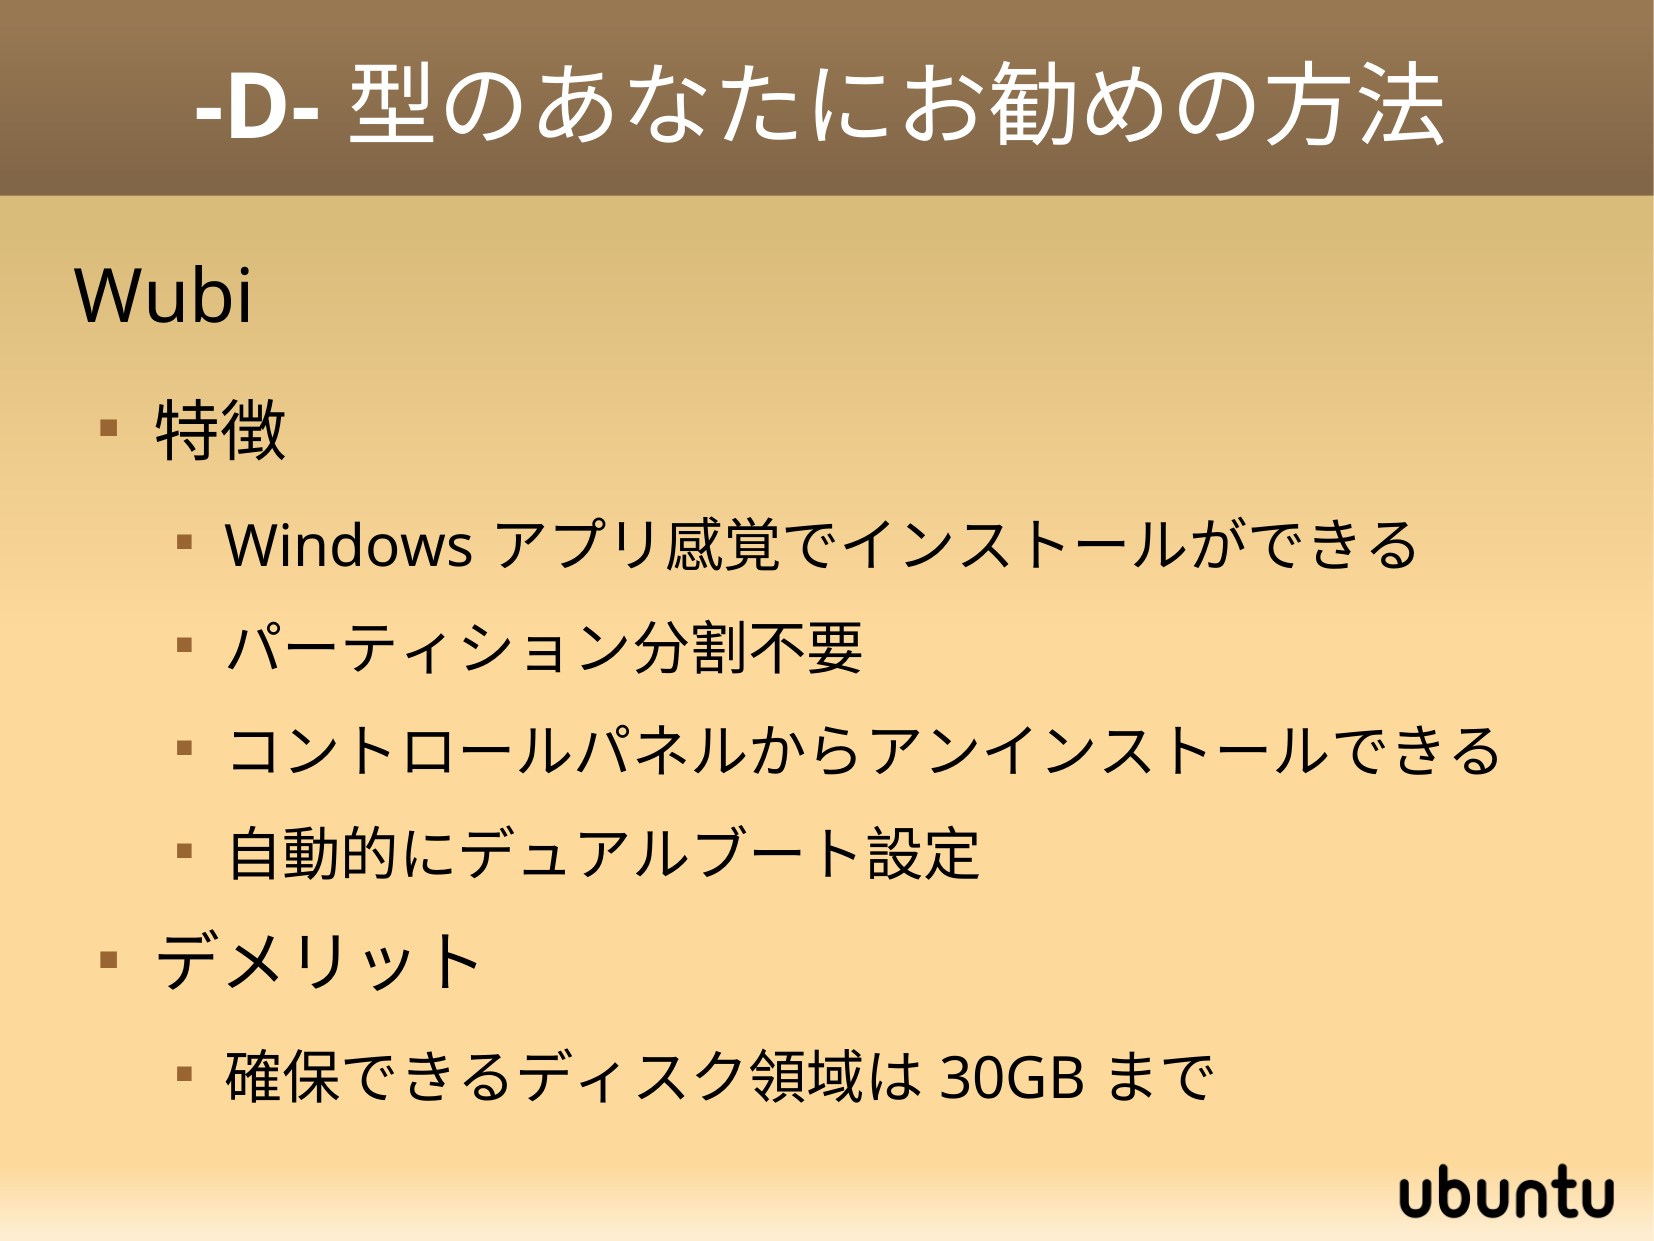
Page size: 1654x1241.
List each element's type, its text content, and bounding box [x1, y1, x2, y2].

picture [0, 0, 1654, 1241]
title -D-型のあなたにお勧めの方法 [76, 0, 1565, 208]
text_box Wubi [59, 234, 276, 325]
list 特徴 Windowsアプリ感覚でインストールができる パーティション分割不要 コントロールパネルからアンインストールできる 自動的にデュアルブート設定 デメリット 確保できるディスク領域は30GBまで [82, 383, 1571, 1094]
